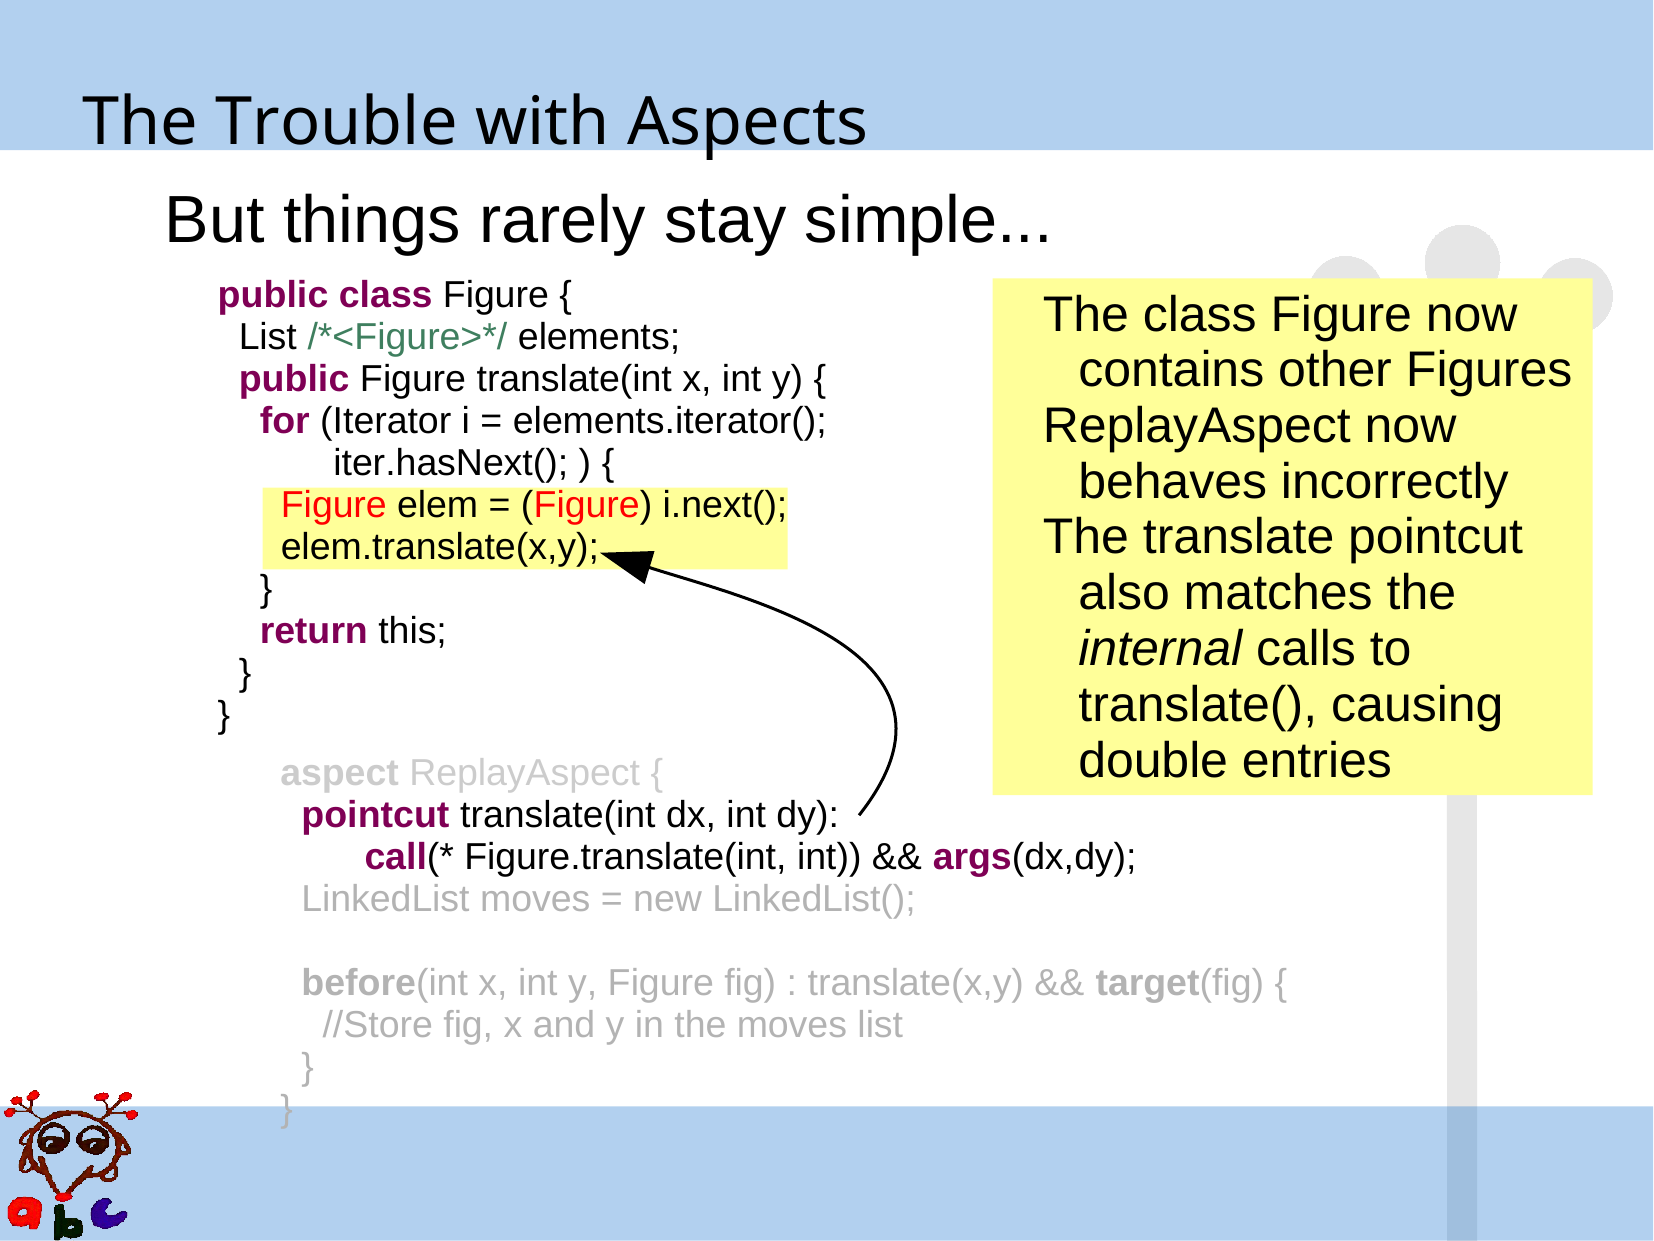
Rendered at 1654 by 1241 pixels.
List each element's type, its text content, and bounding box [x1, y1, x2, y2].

text_box aspect ReplayAspect { pointcut translate(int dx, int dy): call(* Figure.translate(int, int)) && args(dx,dy); LinkedList moves = new LinkedList(); before(int x, int y, Figure fig) : translate(x,y) && target(fig) { //Store fig, x and y in the moves list } } [265, 744, 1354, 1143]
title The Trouble with Aspects [82, 49, 1576, 188]
text_box The class Figure now contains other Figures ReplayAspect now behaves incorrectly The translate pointcut also matches the internal calls to translate(), causing double entries [992, 278, 1593, 796]
text_box public class Figure { List /*<Figure>*/ elements; public Figure translate(int x, int y) { for (Iterator i = elements.iterator(); iter.hasNext(); ) { Figure elem = (Figure) i.next(); elem.translate(x,y); } return this; } } [202, 266, 938, 749]
text_box But things rarely stay simple... [150, 174, 1351, 265]
picture [0, 1088, 139, 1241]
